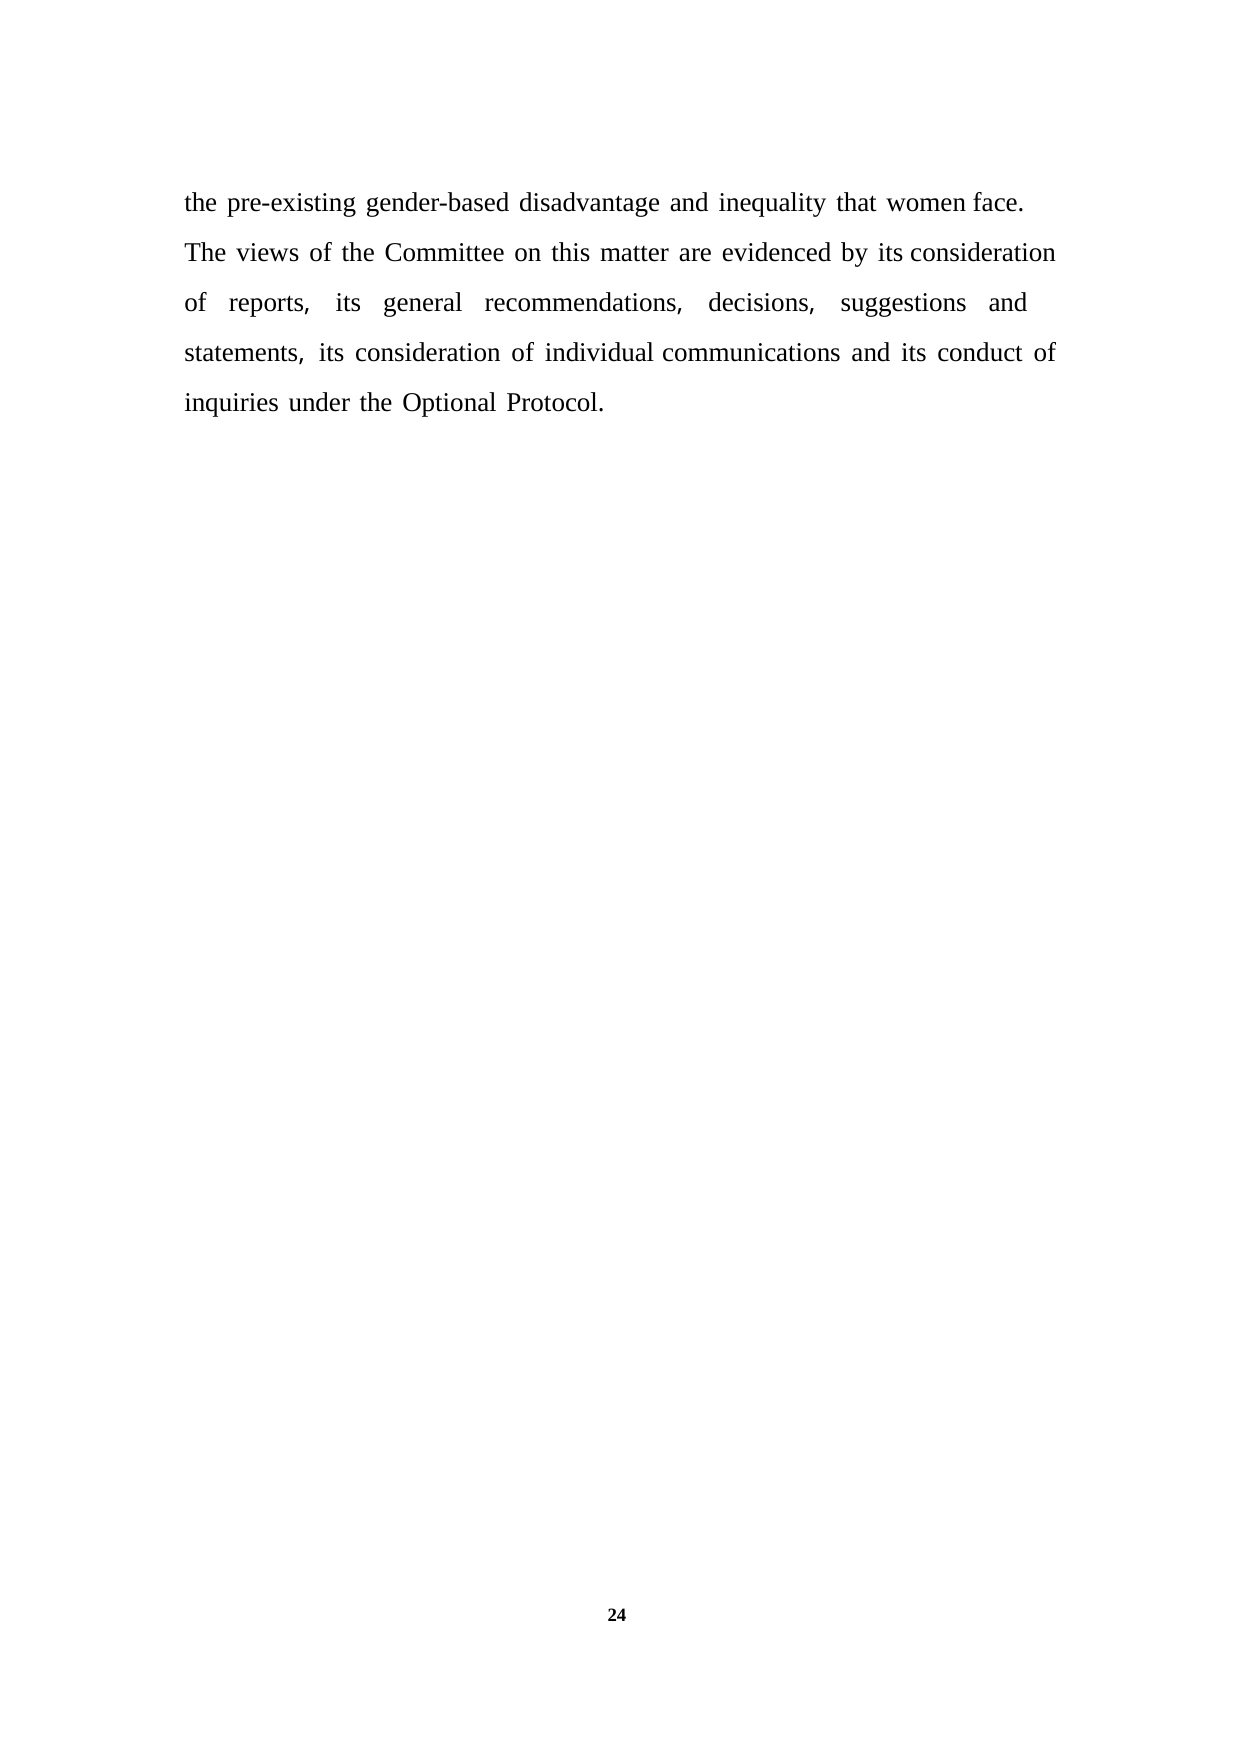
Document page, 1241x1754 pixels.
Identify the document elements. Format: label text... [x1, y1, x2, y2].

text_box 24 [608, 1603, 633, 1623]
text_box the pre-existing gender-based disadvantage and inequality that women face. The views of the Committee on this matter are evidenced by its consideration of reports, its general recommendations, decisions, suggestions and statements, its consideration of individual communications and its conduct of inquiries under the Optional Protocol. [184, 166, 1056, 399]
text_box 24 [608, 1610, 613, 1619]
